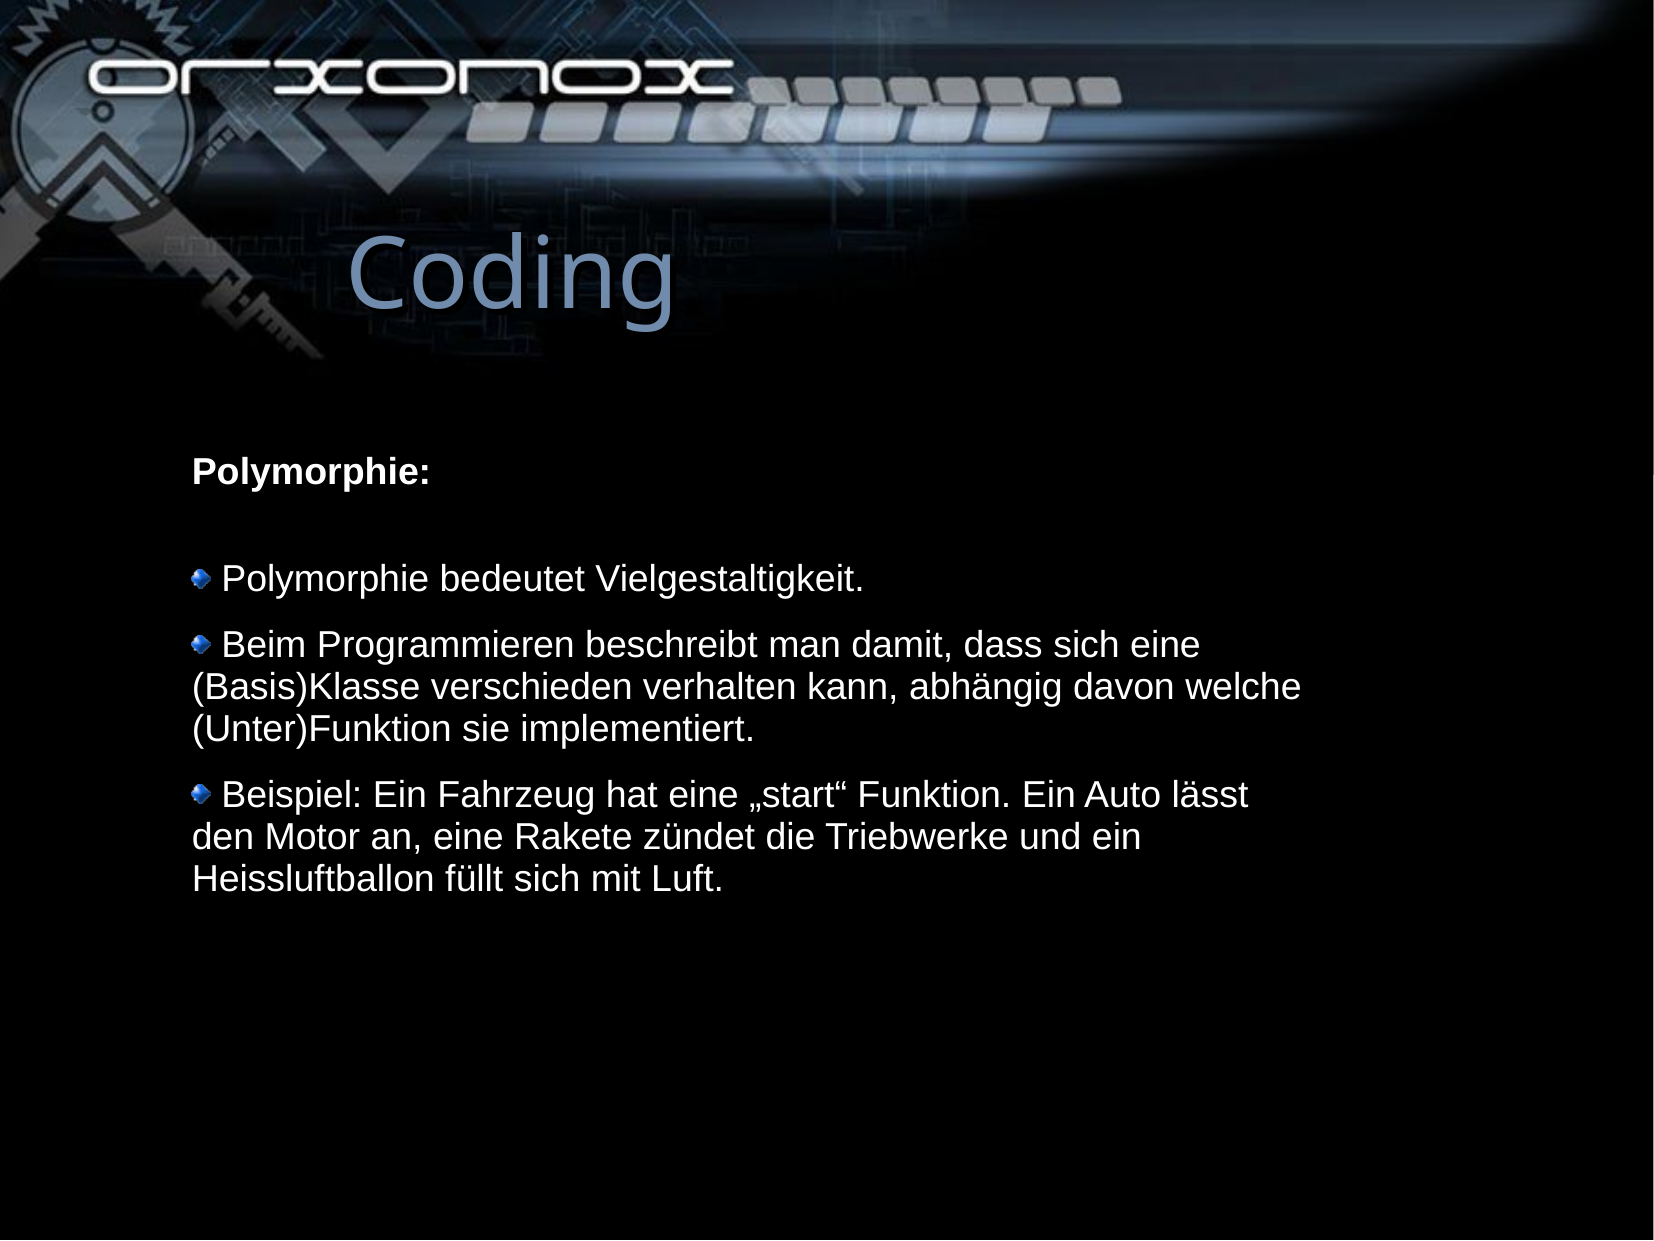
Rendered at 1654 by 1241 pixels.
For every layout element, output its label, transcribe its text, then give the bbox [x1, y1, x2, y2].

text_box Coding [330, 194, 1306, 344]
text_box Polymorphie: Polymorphie bedeutet Vielgestaltigkeit. Beim Programmieren beschreibt man damit, dass sich eine (Basis)Klasse verschieden verhalten kann, abhängig davon welche (Unter)Funktion sie implementiert. Beispiel: Ein Fahrzeug hat eine „start“ Funktion. Ein Auto lässt den Motor an, eine Rakete zündet die Triebwerke und ein Heissluftballon füllt sich mit Luft. [177, 442, 1329, 909]
picture [0, 0, 1654, 475]
